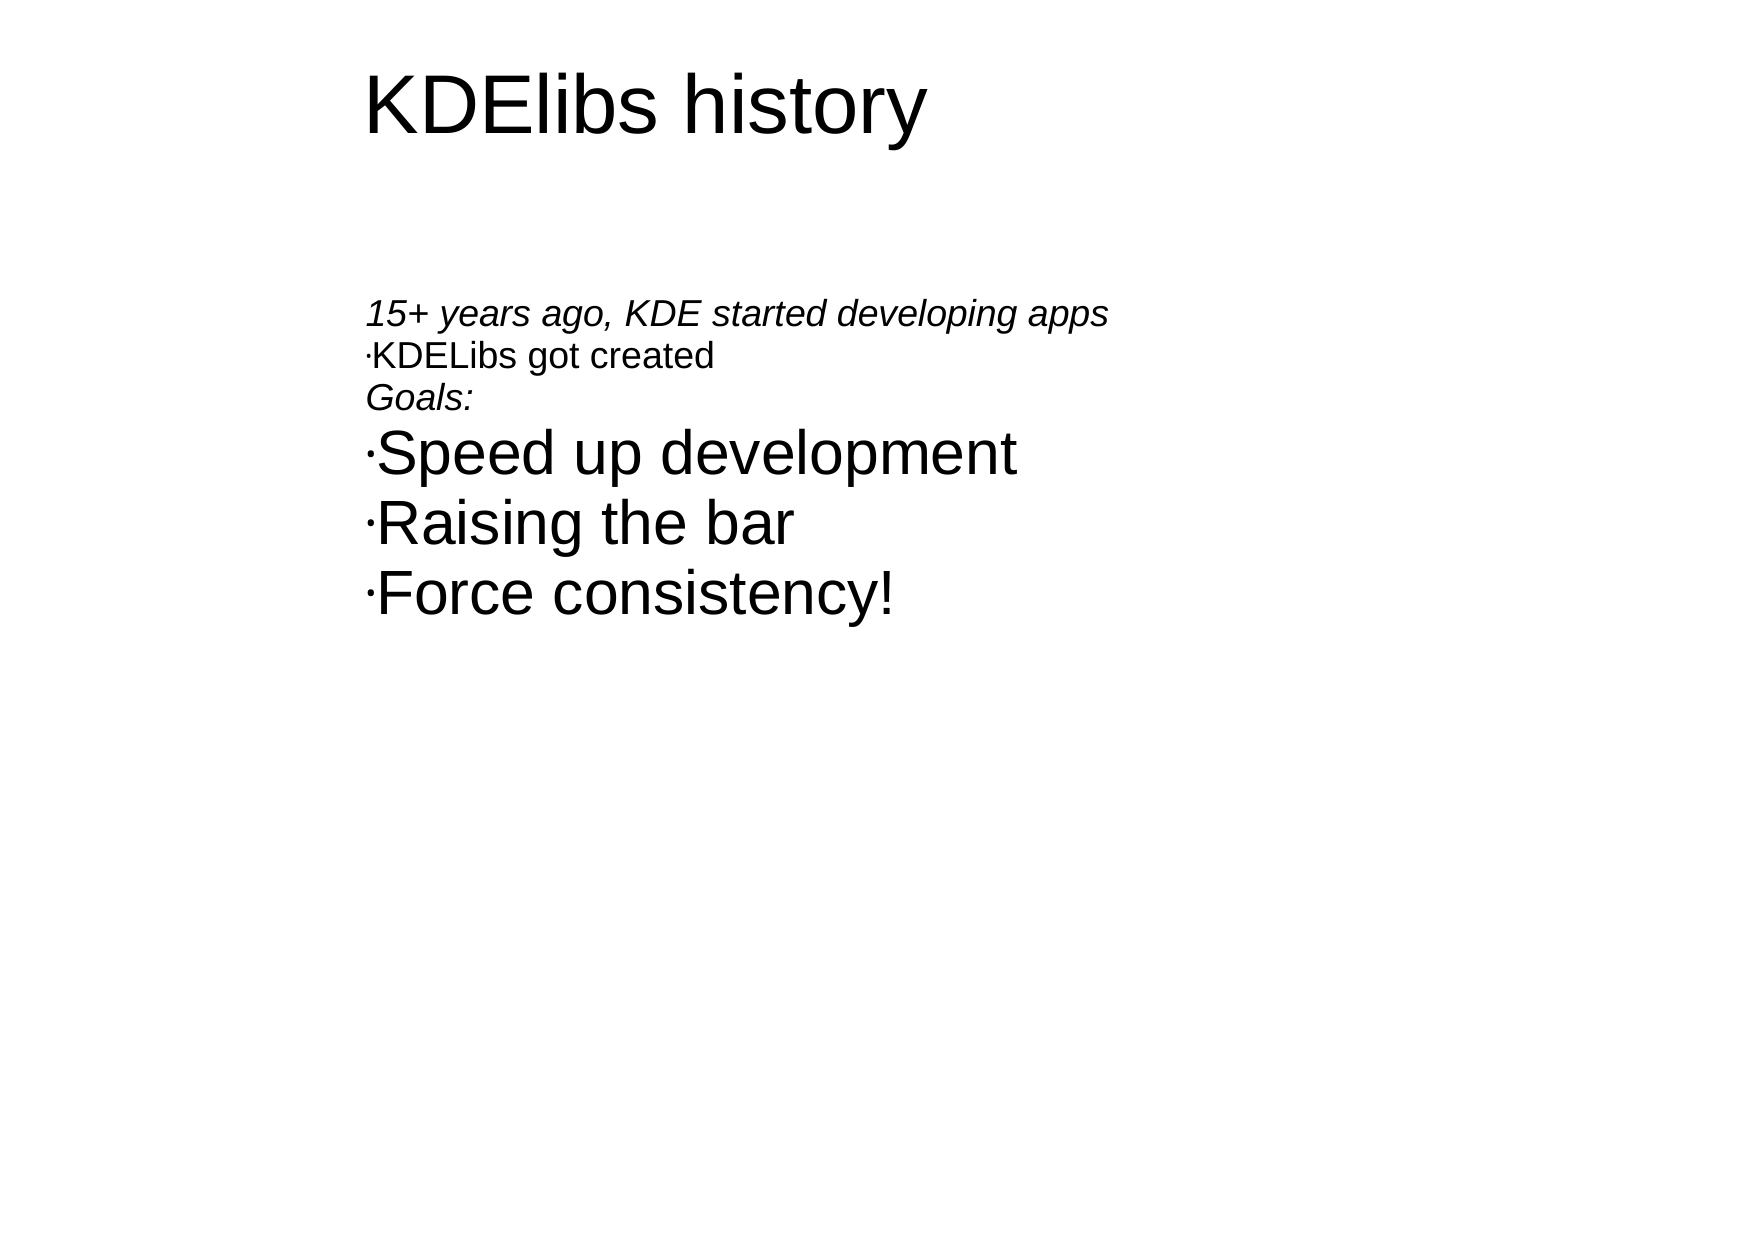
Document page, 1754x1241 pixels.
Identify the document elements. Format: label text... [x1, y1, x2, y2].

text_box KDElibs history [349, 51, 1647, 176]
text_box 15+ years ago, KDE started developing apps KDELibs got created Goals: Speed up development Raising the bar Force consistency! [350, 285, 1649, 1079]
